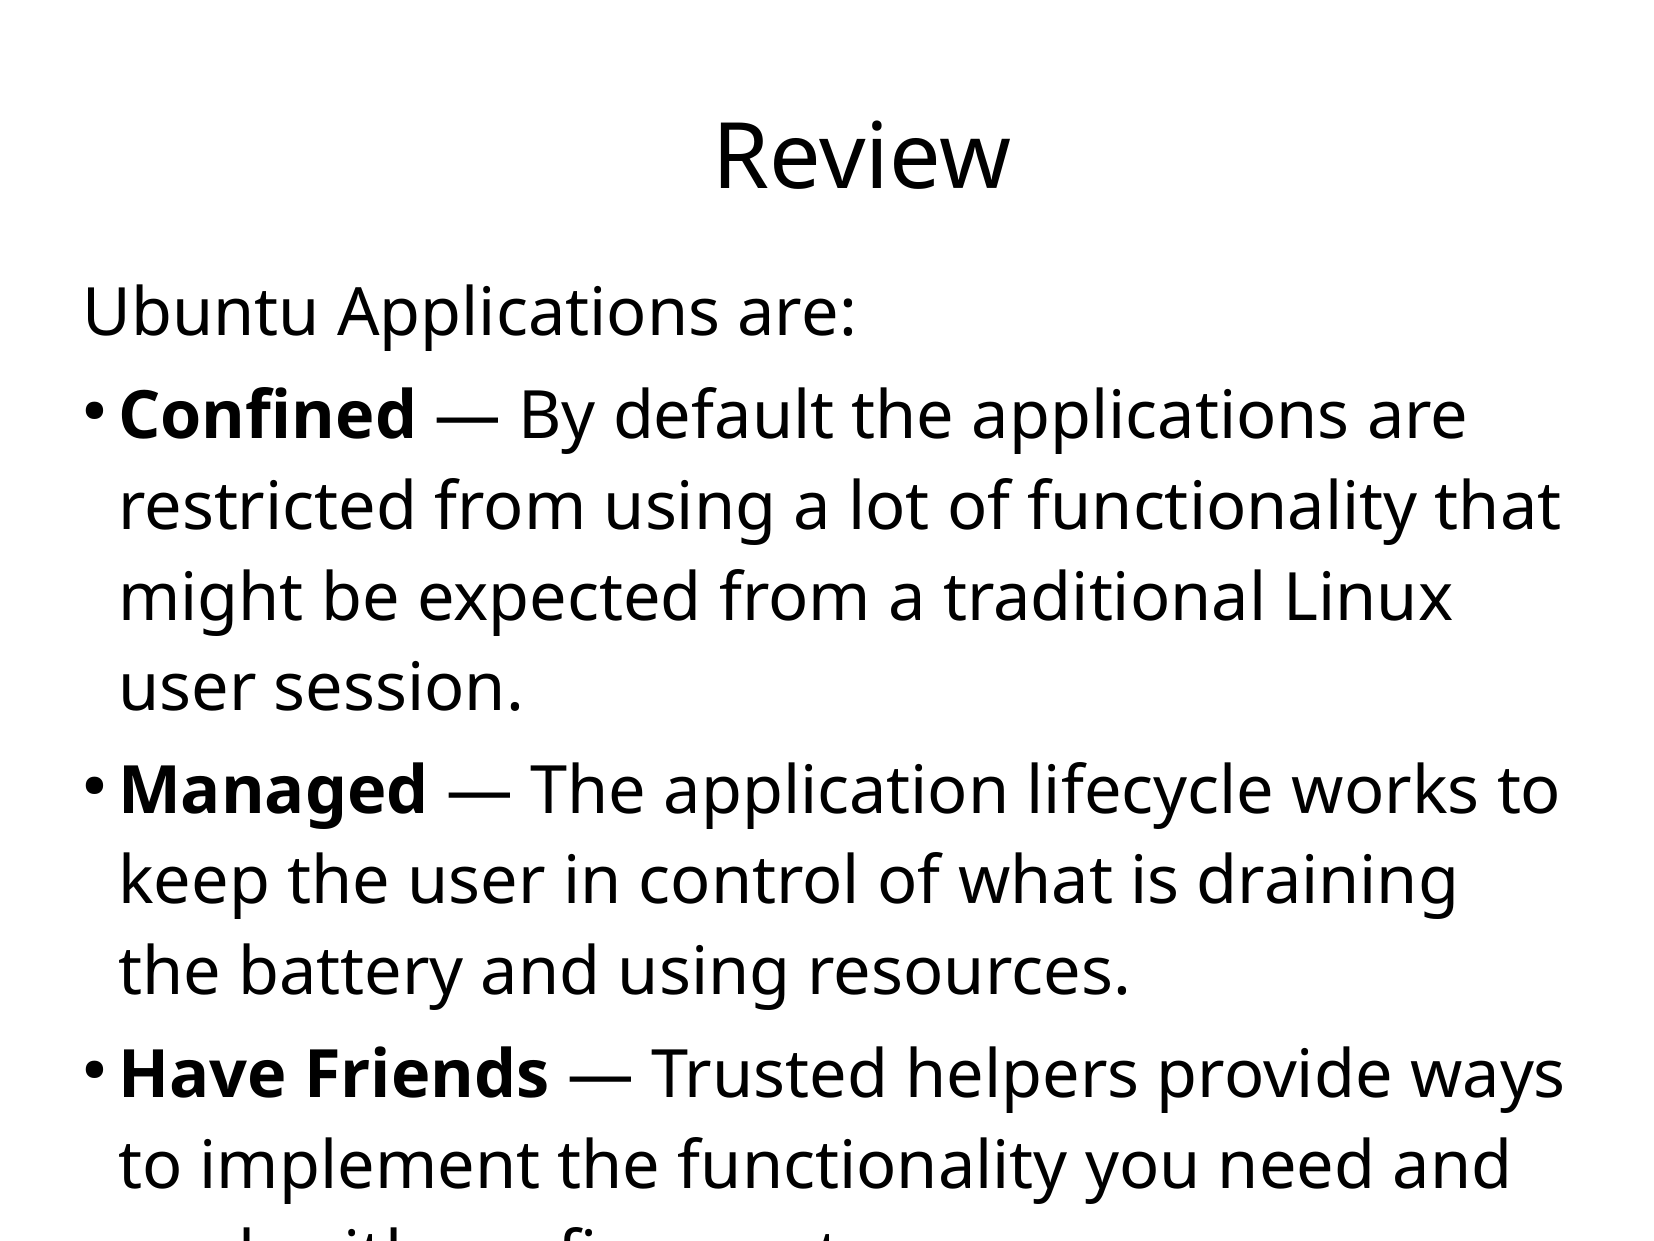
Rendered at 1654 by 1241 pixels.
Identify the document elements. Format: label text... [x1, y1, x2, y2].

title Review [82, 49, 1571, 257]
subtitle Ubuntu Applications are: Confined — By default the applications are restricted from using a lot of functionality that might be expected from a traditional Linux user session. Managed — The application lifecycle works to keep the user in control of what is draining the battery and using resources. Have Friends — Trusted helpers provide ways to implement the functionality you need and work with confinement. [82, 264, 1571, 1126]
